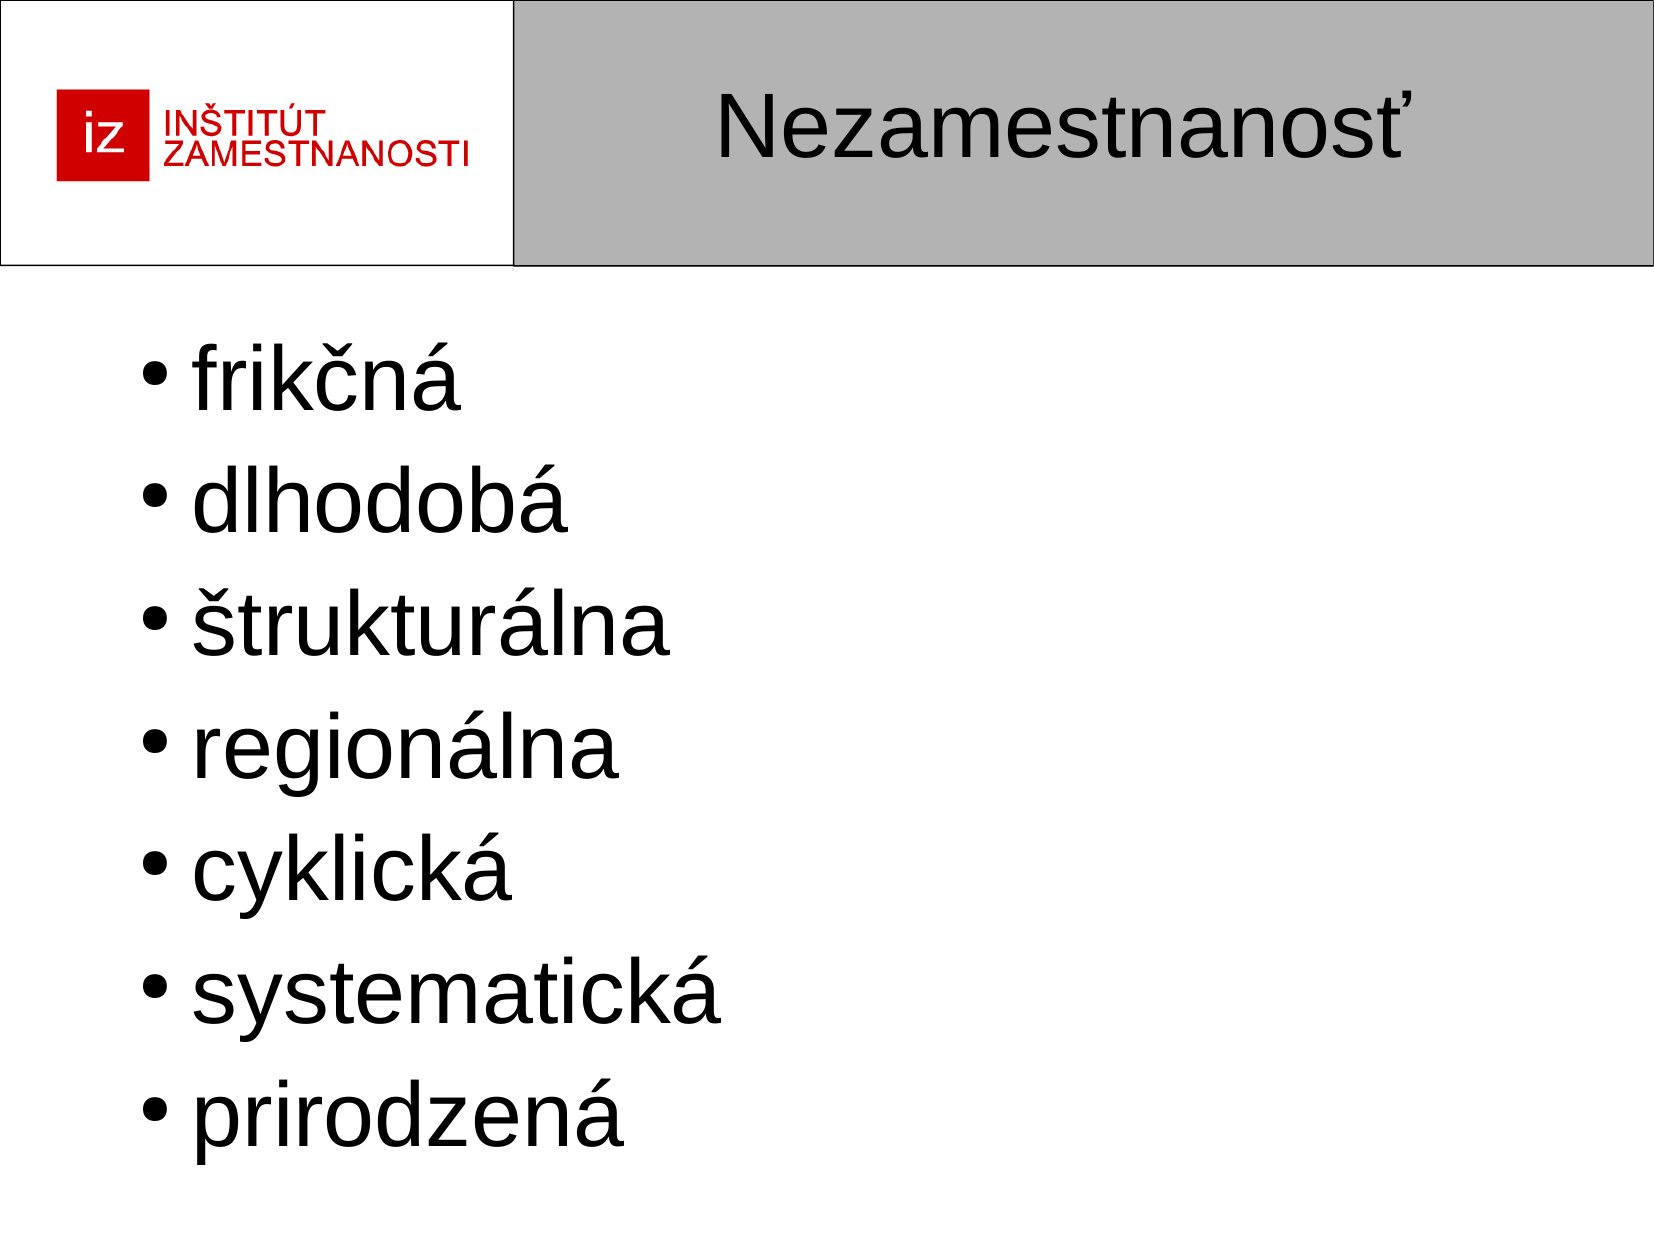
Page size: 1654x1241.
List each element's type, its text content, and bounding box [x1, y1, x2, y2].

picture [5, 8, 512, 257]
title Nezamestnanosť [561, 37, 1565, 229]
list frikčná dlhodobá štrukturálna regionálna cyklická systematická prirodzená [121, 344, 1533, 1184]
